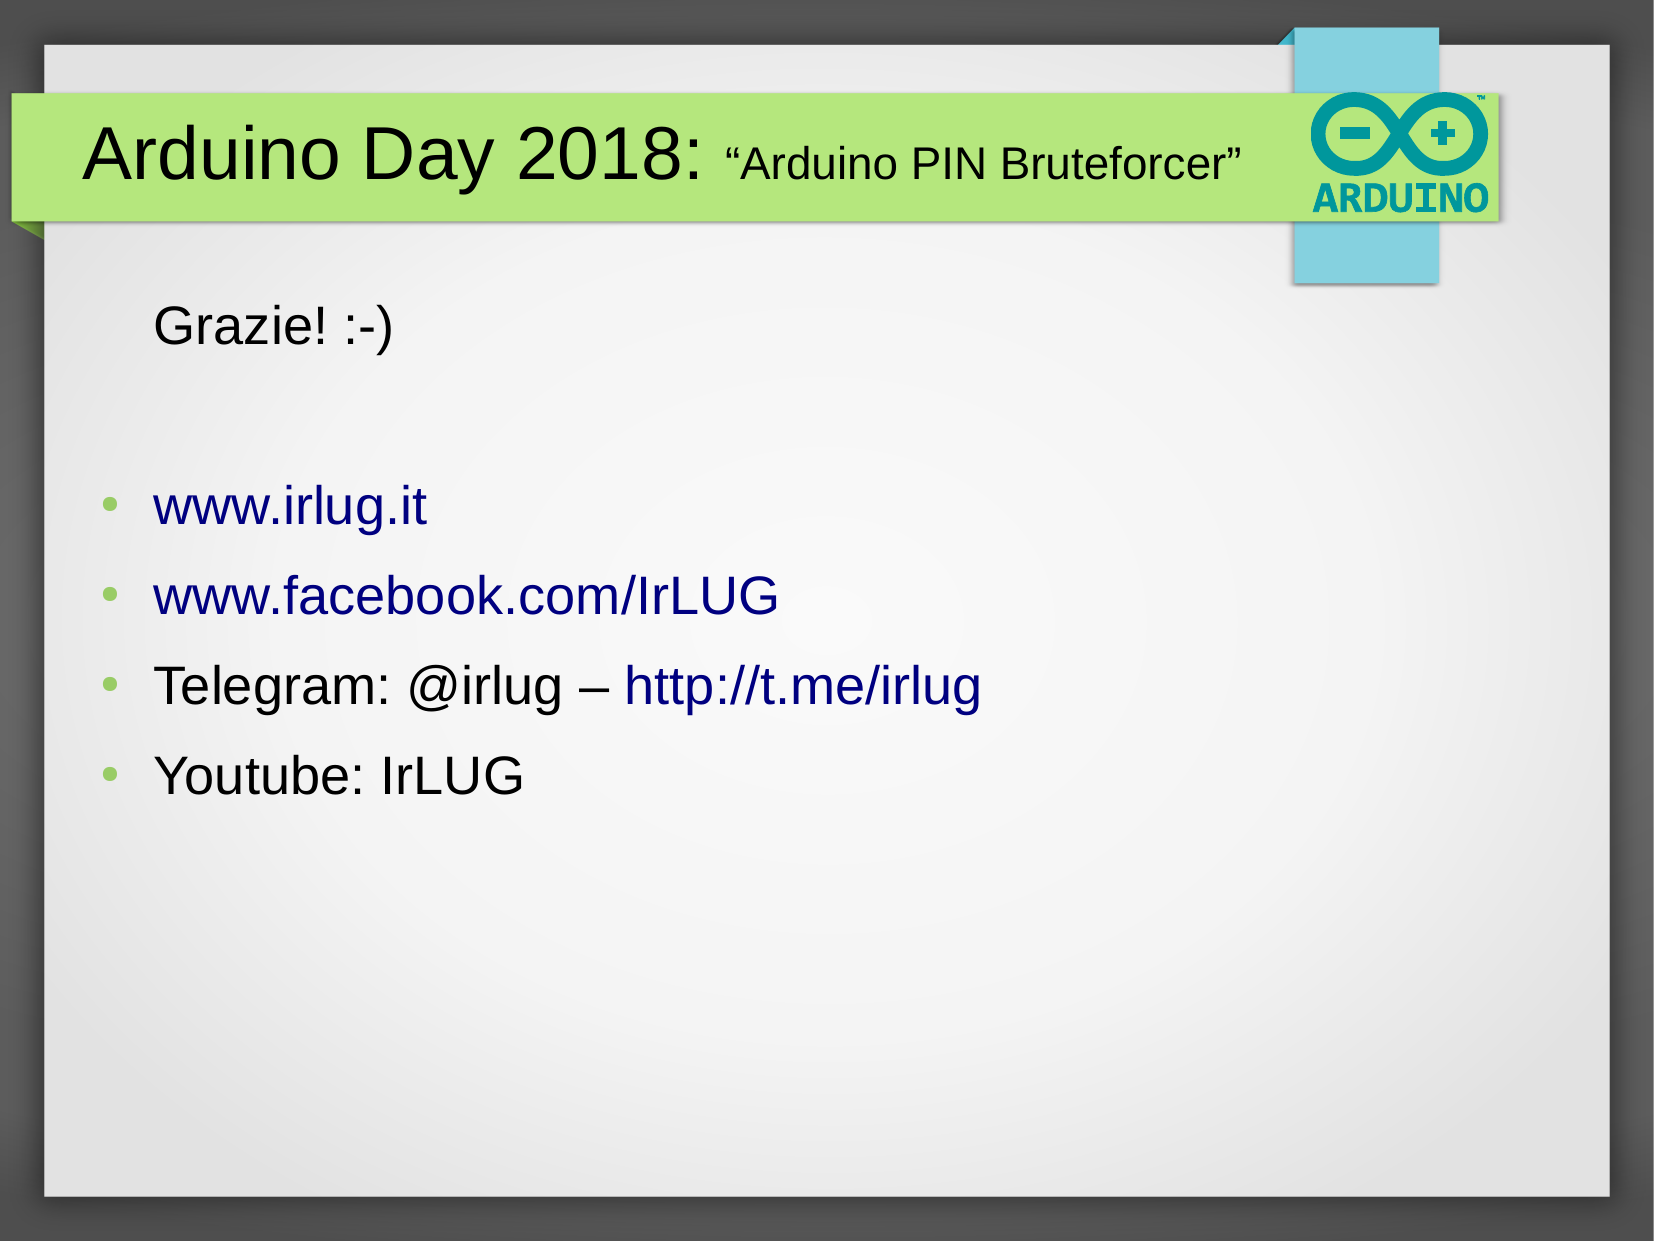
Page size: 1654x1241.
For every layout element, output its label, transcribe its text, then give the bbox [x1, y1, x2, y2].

picture [0, 0, 1654, 1241]
list Grazie! :-) www.irlug.it www.facebook.com/IrLUG Telegram: @irlug – http://t.me/irlug Youtube: IrLUG [82, 295, 1571, 1015]
title Arduino Day 2018: “Arduino PIN Bruteforcer” [82, 94, 1264, 213]
